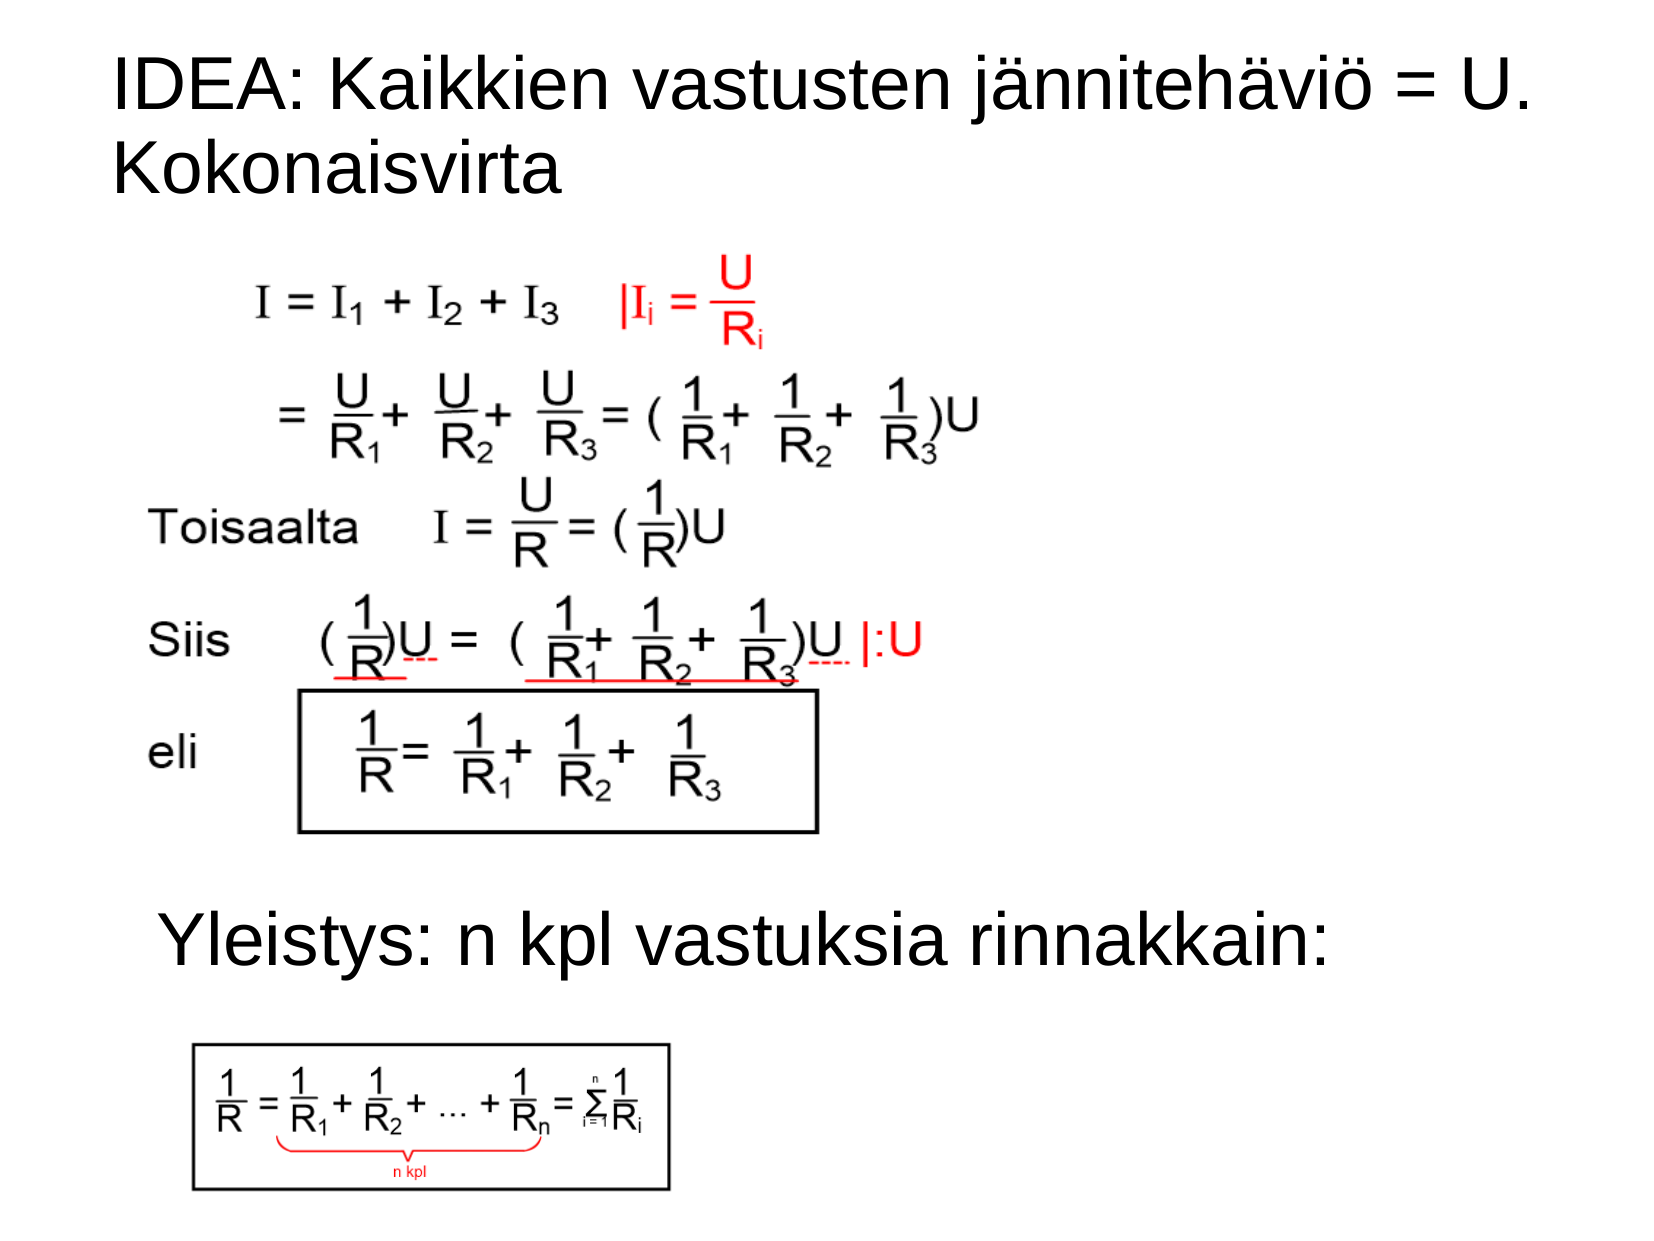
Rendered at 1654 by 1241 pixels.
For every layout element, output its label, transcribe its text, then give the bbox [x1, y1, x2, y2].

text_box Yleistys: n kpl vastuksia rinnakkain: [141, 885, 1654, 985]
text_box IDEA: Kaikkien vastusten jännitehäviö = U. Kokonaisvirta [96, 29, 1583, 213]
picture [106, 212, 1072, 916]
picture [177, 1003, 734, 1241]
